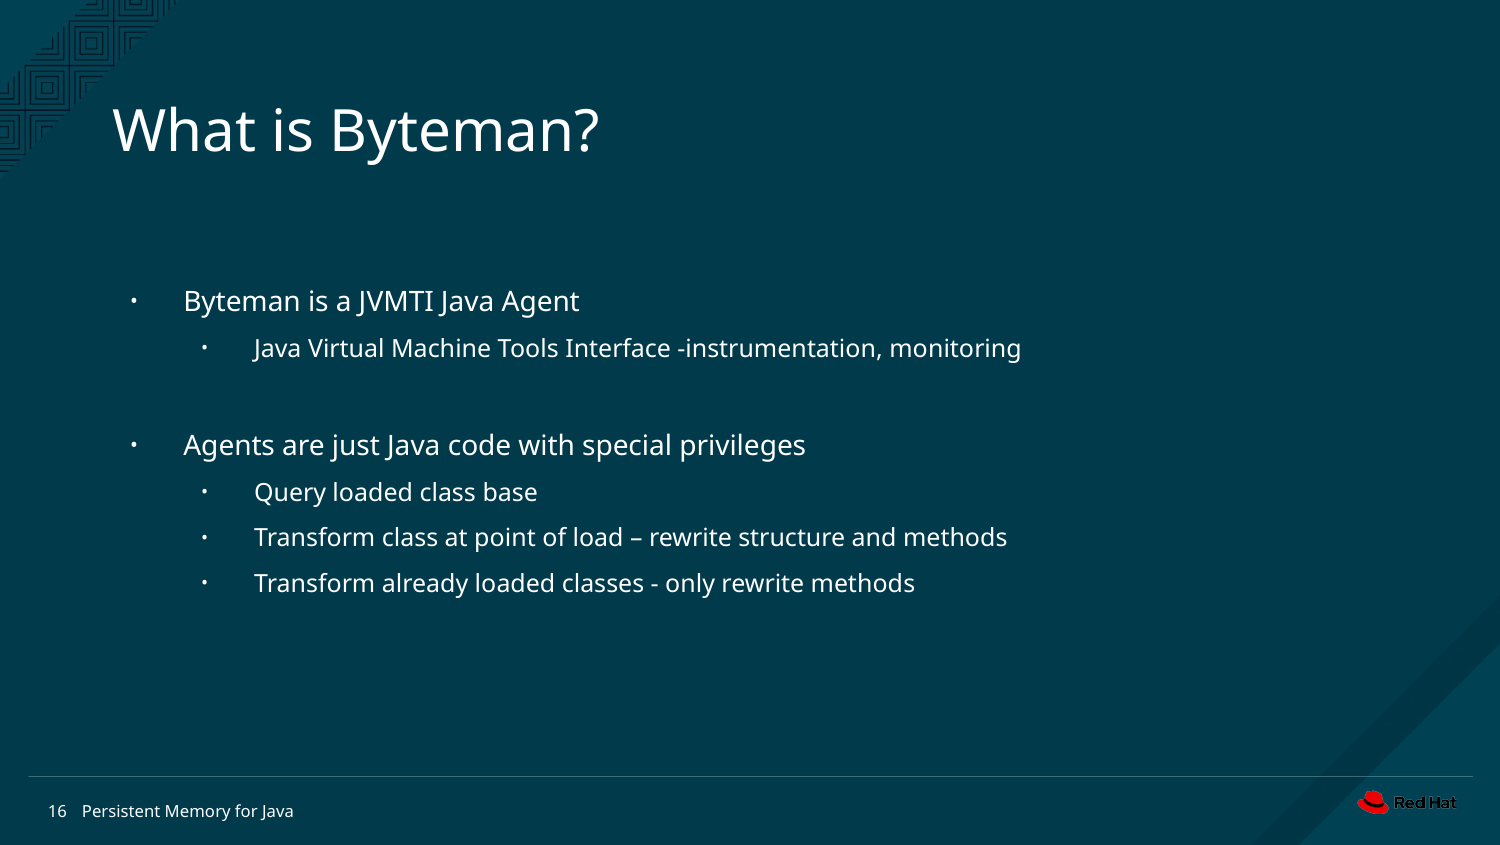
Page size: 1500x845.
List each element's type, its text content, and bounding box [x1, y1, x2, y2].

picture [1430, 797, 1449, 808]
picture [1451, 797, 1455, 808]
picture [99, 38, 103, 49]
picture [1406, 800, 1413, 808]
picture [1358, 791, 1388, 813]
picture [1416, 797, 1425, 808]
picture [1395, 797, 1404, 808]
title What is Byteman? [112, 0, 1388, 169]
list Byteman is a JVMTI Java Agent Java Virtual Machine Tools Interface -instrumentation, monitoring Agents are just Java code with special privileges Query loaded class base Transform class at point of load – rewrite structure and methods Transform already loaded classes - only rewrite methods [112, 281, 1388, 772]
